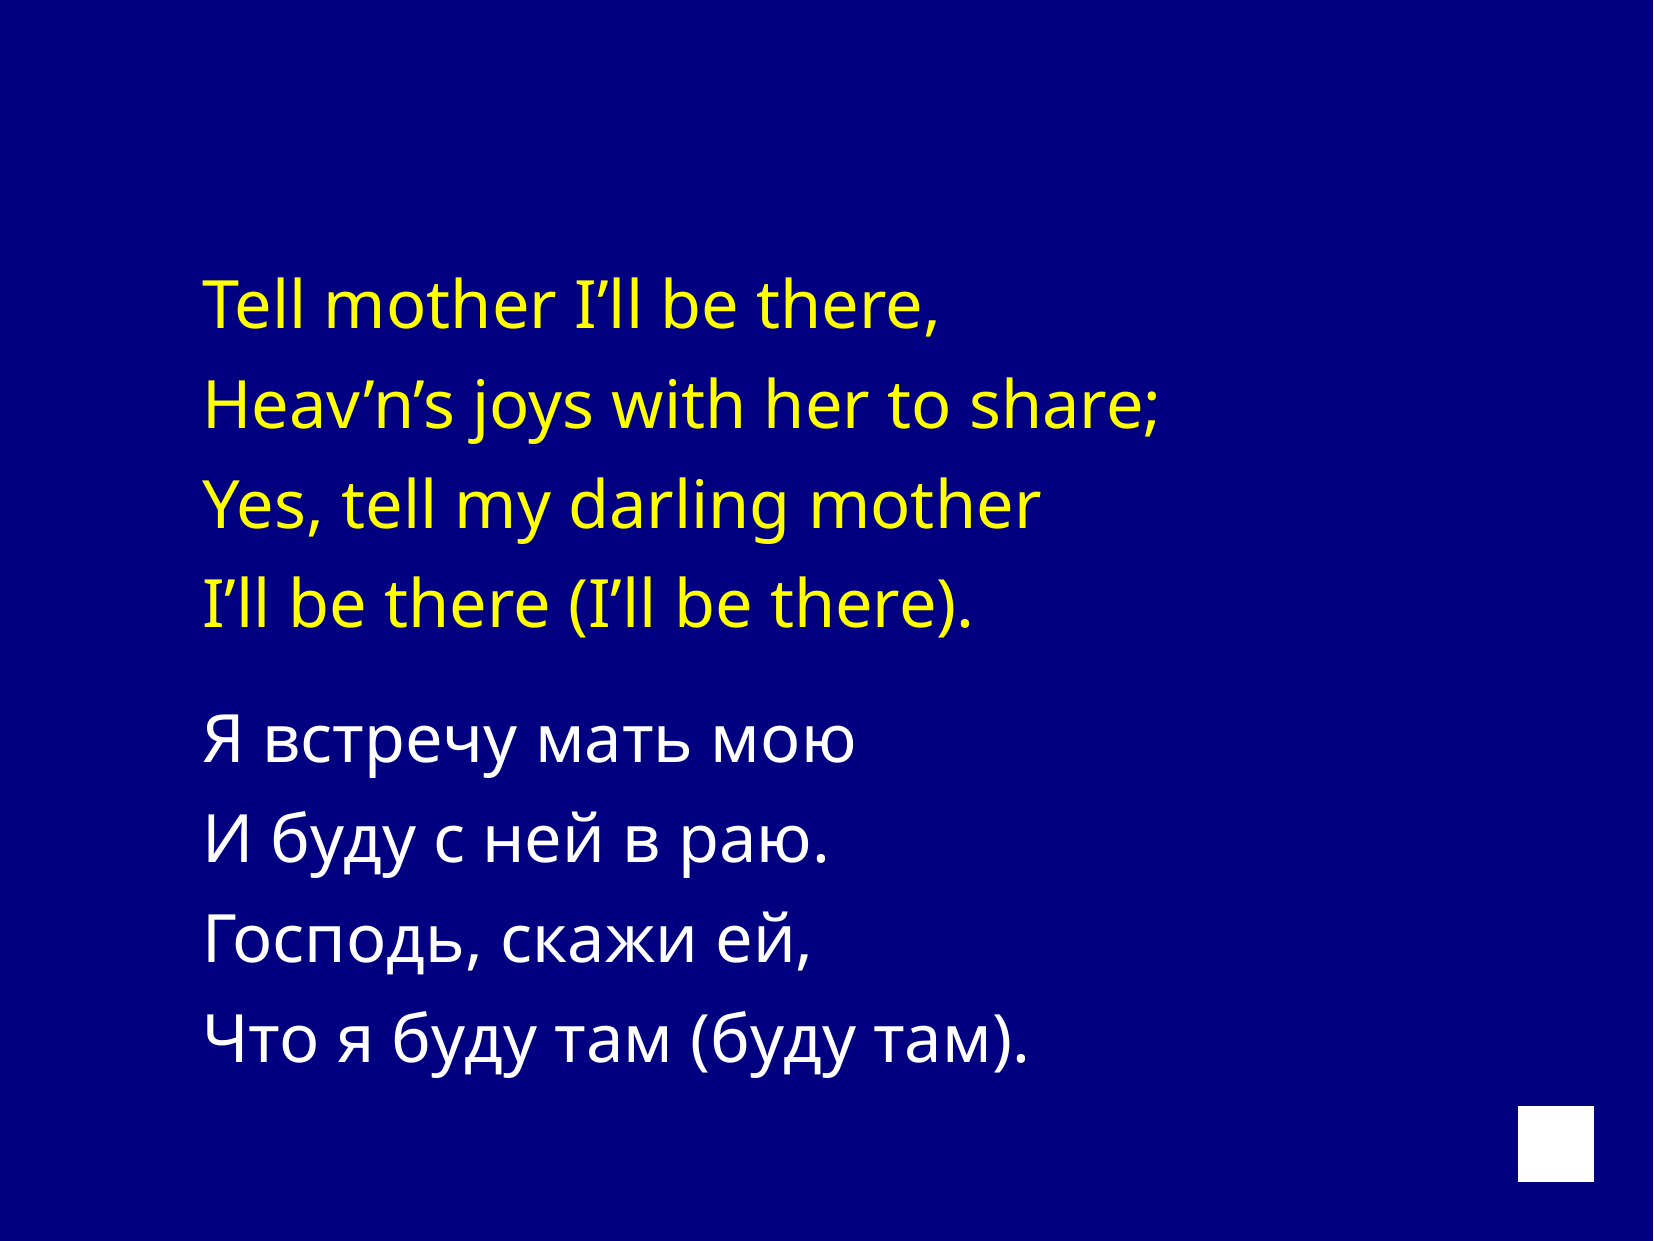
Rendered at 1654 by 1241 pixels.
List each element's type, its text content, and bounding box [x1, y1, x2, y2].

text_box Я встречу мать мою И буду с ней в раю. Господь, скажи ей, Что я буду там (буду там). [75, 675, 1576, 1163]
text_box [1518, 1106, 1594, 1182]
text_box Tell mother I’ll be there, Heav’n’s joys with her to share; Yes, tell my darling mother I’ll be there (I’ll be there). [75, 150, 1576, 638]
